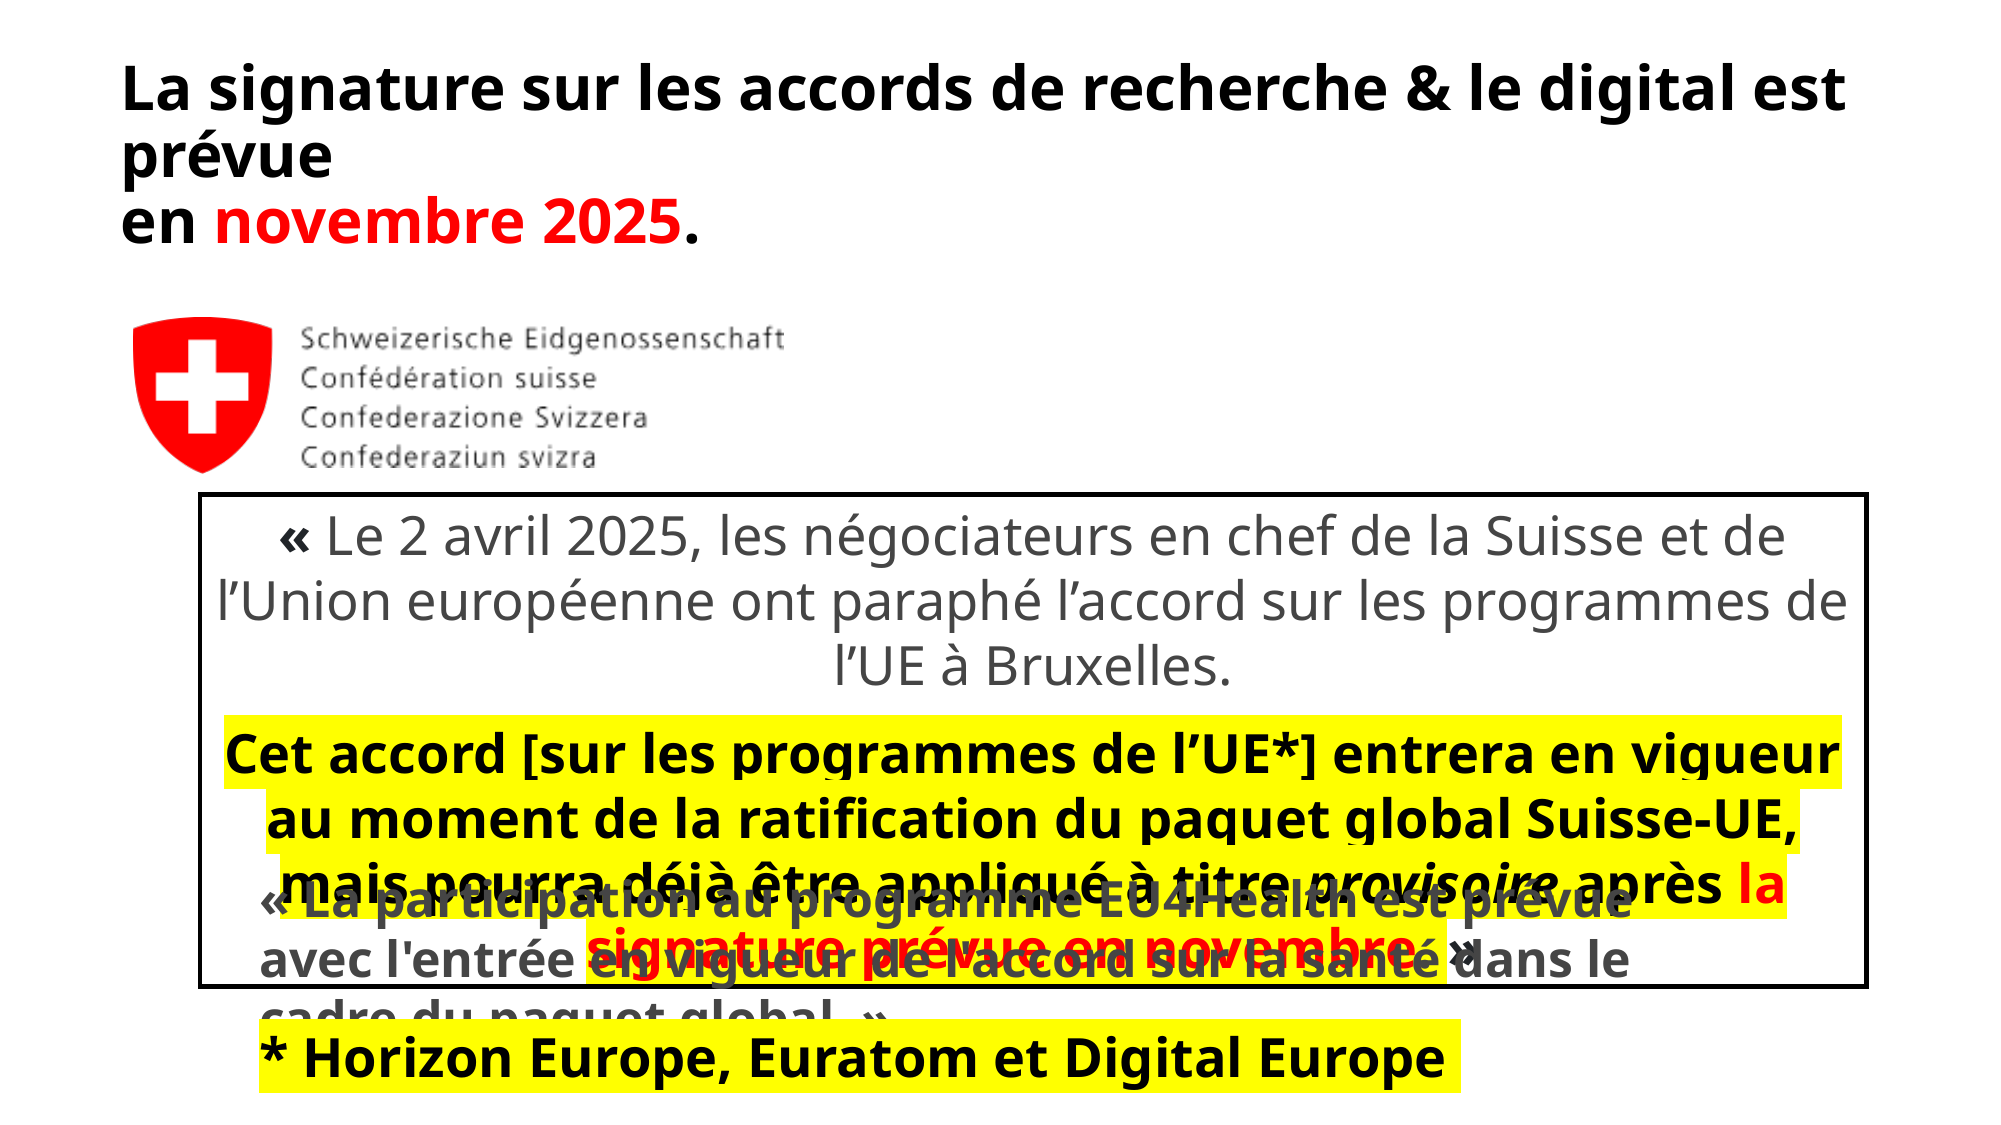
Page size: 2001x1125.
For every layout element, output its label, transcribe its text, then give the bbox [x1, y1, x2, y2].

title La signature sur les accords de recherche & le digital est prévue en novembre 2025. [105, 48, 1936, 266]
text_box « La participation au programme EU4Health est prévue avec l'entrée en vigueur de l'accord sur la santé dans le cadre du paquet global. » [244, 860, 1755, 997]
picture [133, 318, 784, 476]
text_box « Le 2 avril 2025, les négociateurs en chef de la Suisse et de l’Union européenne ont paraphé l’accord sur les programmes de l’UE à Bruxelles. Cet accord [sur les programmes de l’UE*] entrera en vigueur au moment de la ratification du paquet global Suisse-UE, mais pourra déjà être appliqué à titre provisoire après la signature prévue en novembre. » [200, 494, 1867, 861]
text_box * Horizon Europe, Euratom et Digital Europe [244, 1015, 1536, 1097]
